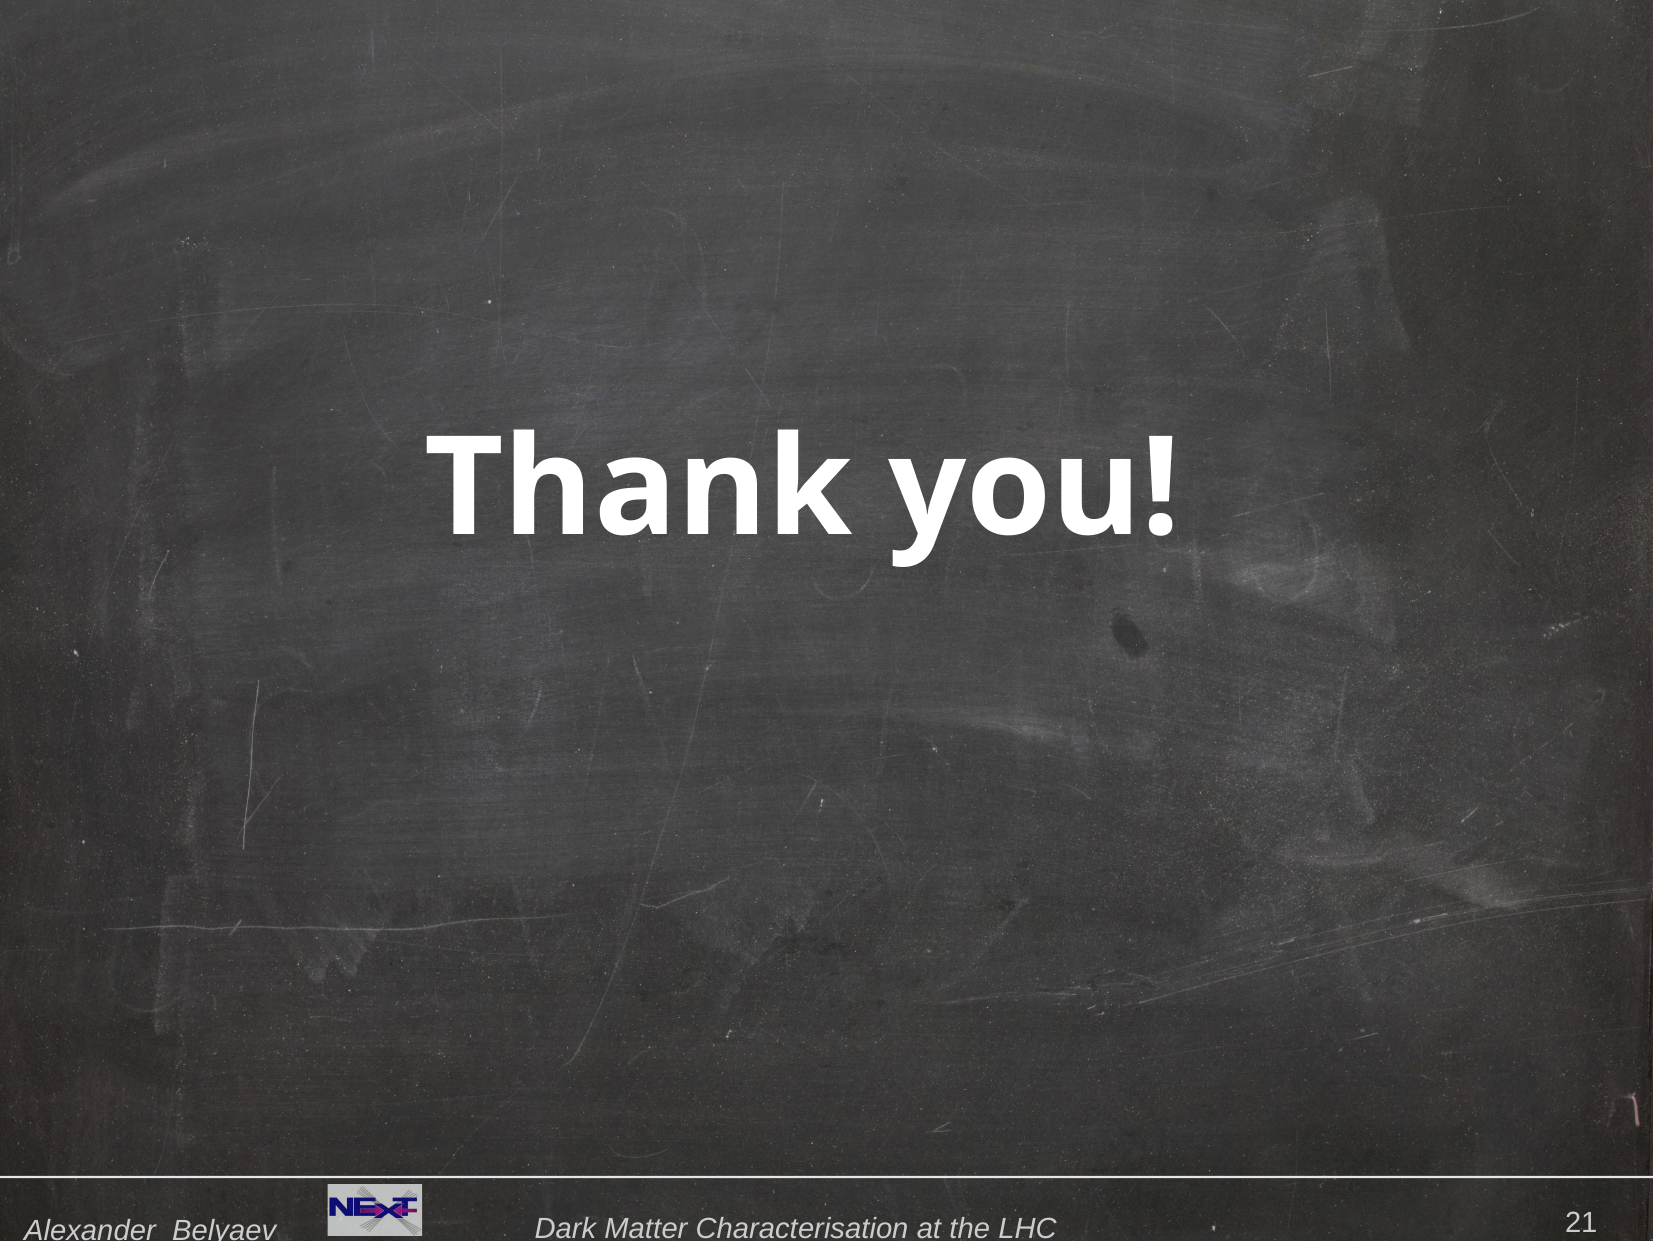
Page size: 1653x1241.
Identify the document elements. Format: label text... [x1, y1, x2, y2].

picture [0, 0, 1653, 1175]
picture [0, 1179, 1653, 1241]
title Thank you! [0, 383, 1630, 576]
